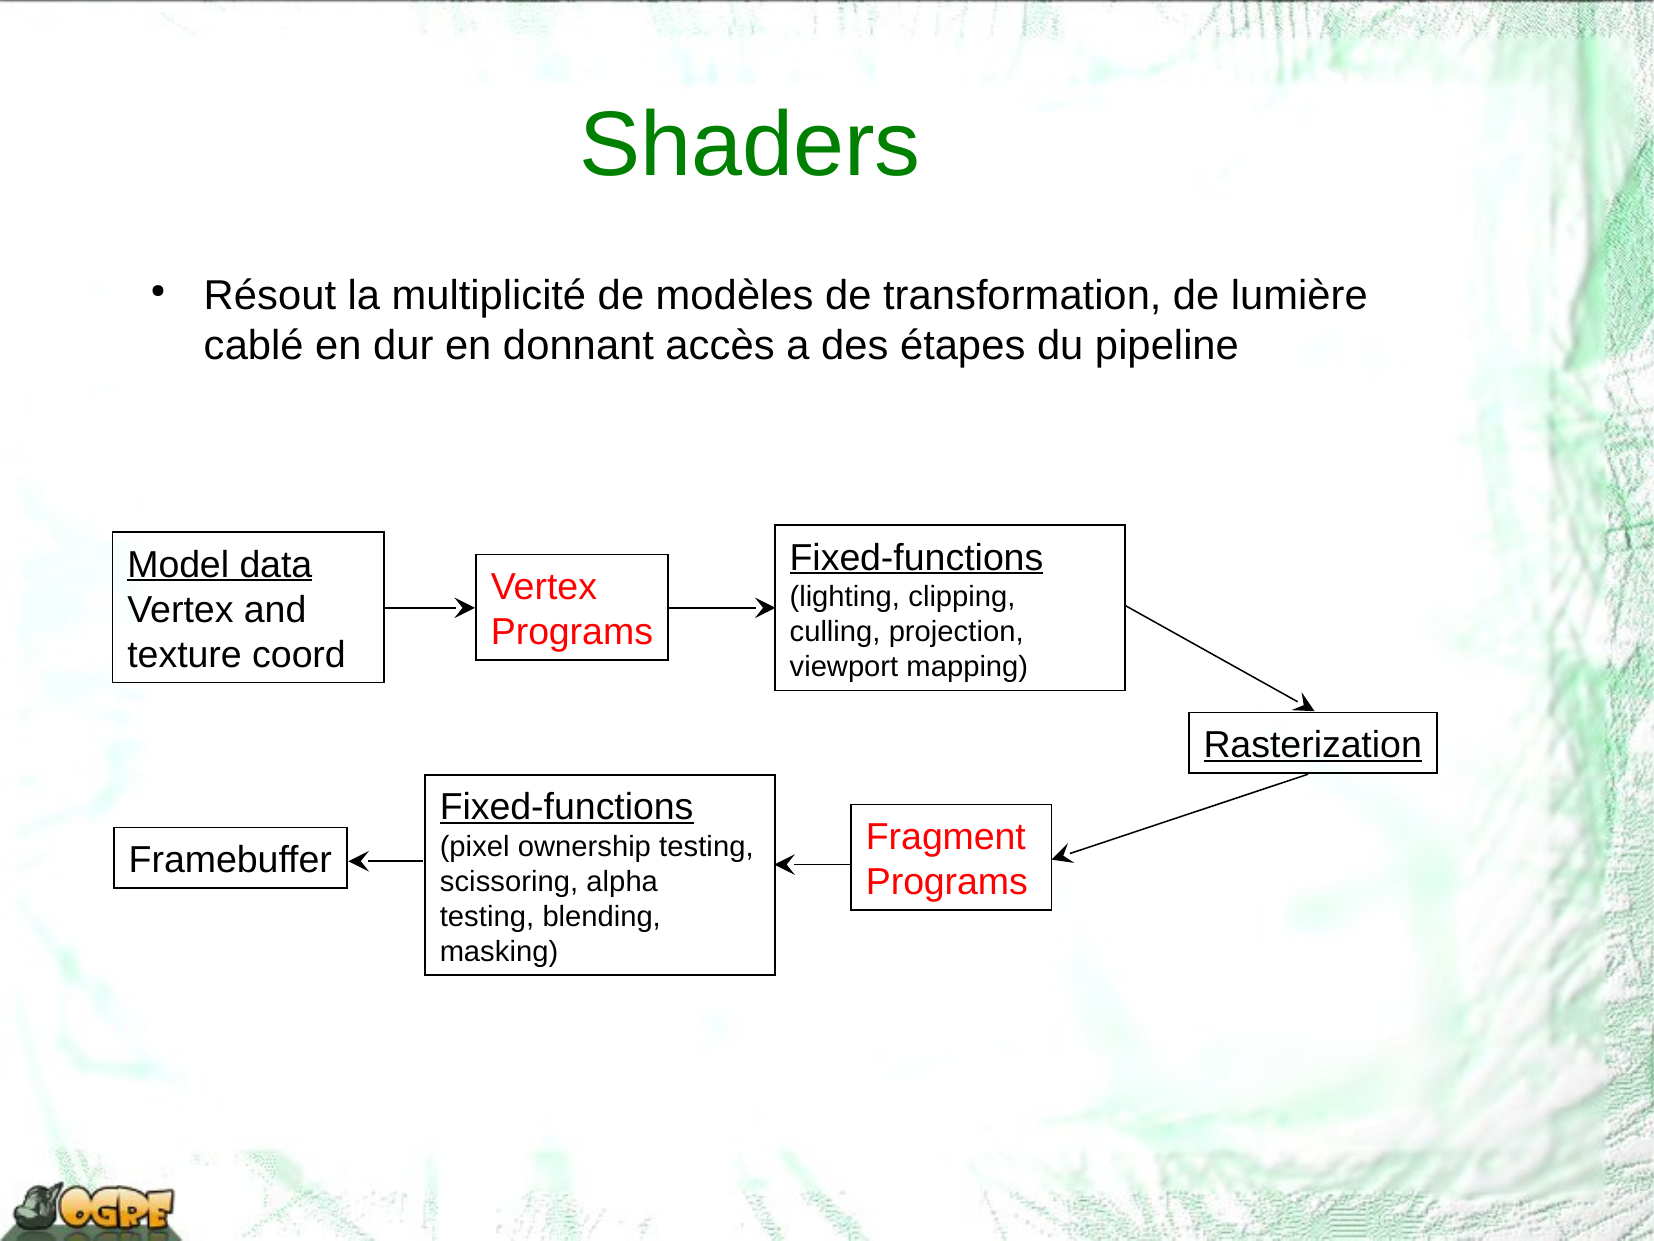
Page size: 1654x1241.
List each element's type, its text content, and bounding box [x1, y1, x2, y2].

text_box Vertex Programs [476, 554, 669, 661]
picture [0, 0, 1654, 1241]
text_box Rasterization [1188, 712, 1437, 773]
text_box Model data Vertex and texture coord [112, 532, 384, 683]
text_box Fragment Programs [851, 804, 1052, 911]
text_box Fixed-functions (lighting, clipping, culling, projection, viewport mapping) [774, 524, 1126, 691]
list Résout la multiplicité de modèles de transformation, de lumière cablé en dur en donnant accès a des étapes du pipeline [118, 259, 1455, 502]
title Shaders [75, 45, 1426, 233]
text_box Framebuffer [113, 827, 347, 888]
text_box Fixed-functions (pixel ownership testing, scissoring, alpha testing, blending, masking) [425, 774, 776, 976]
